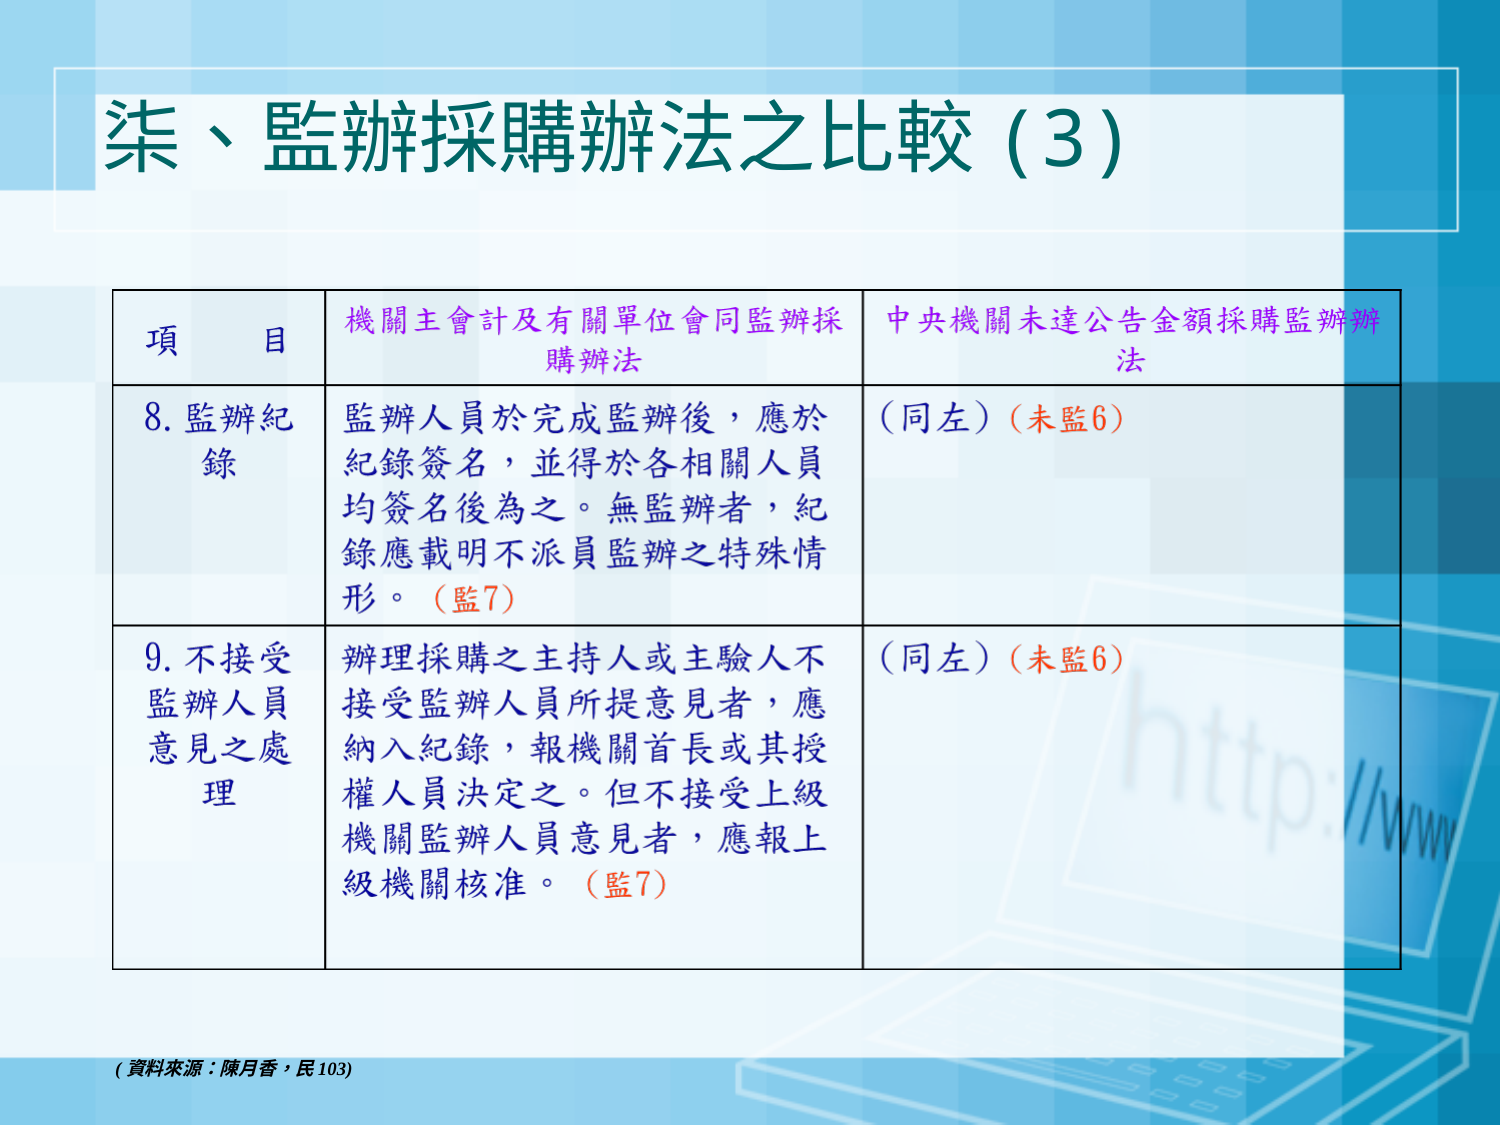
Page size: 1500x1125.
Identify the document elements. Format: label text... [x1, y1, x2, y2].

title 柒、監辦採購辦法之比較(3) [87, 87, 1338, 201]
text_box (資料來源：陳月香，民103) [100, 1049, 715, 1087]
picture [112, 288, 1402, 971]
